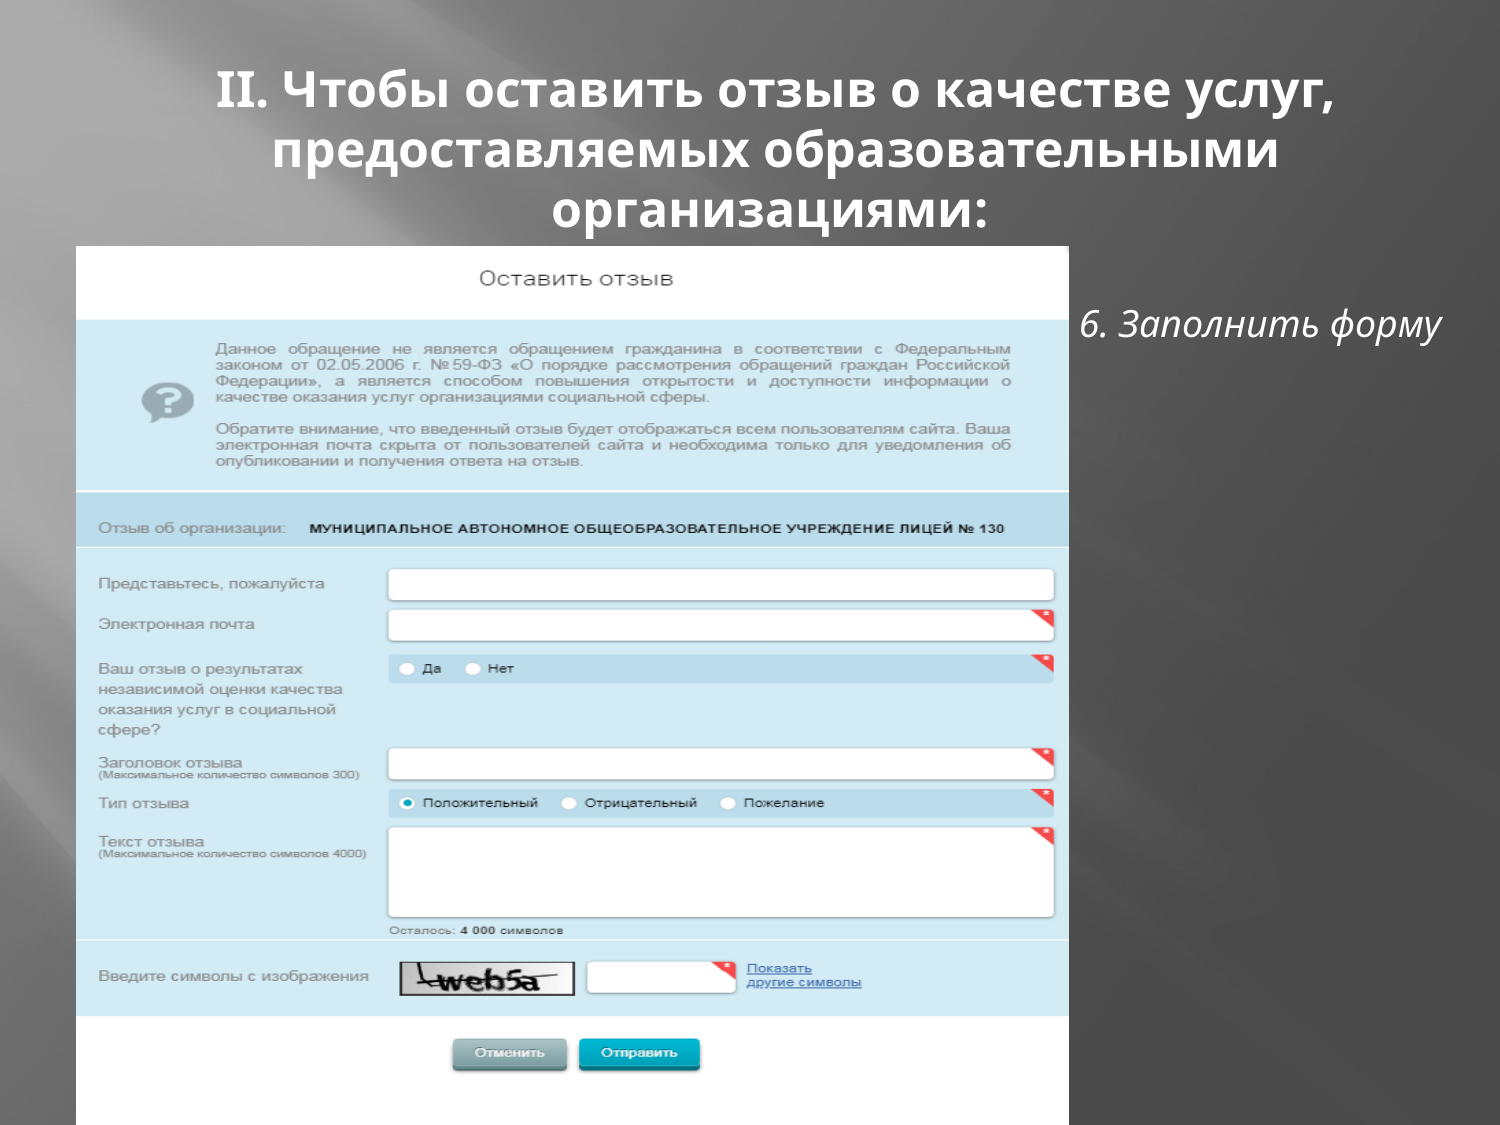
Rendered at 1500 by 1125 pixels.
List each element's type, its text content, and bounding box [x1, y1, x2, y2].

text_box II. Чтобы оставить отзыв о качестве услуг, предоставляемых образовательными организациями: [197, 5, 1356, 245]
picture [0, 0, 1500, 1125]
text_box 6. Заполнить форму [1069, 247, 1496, 353]
